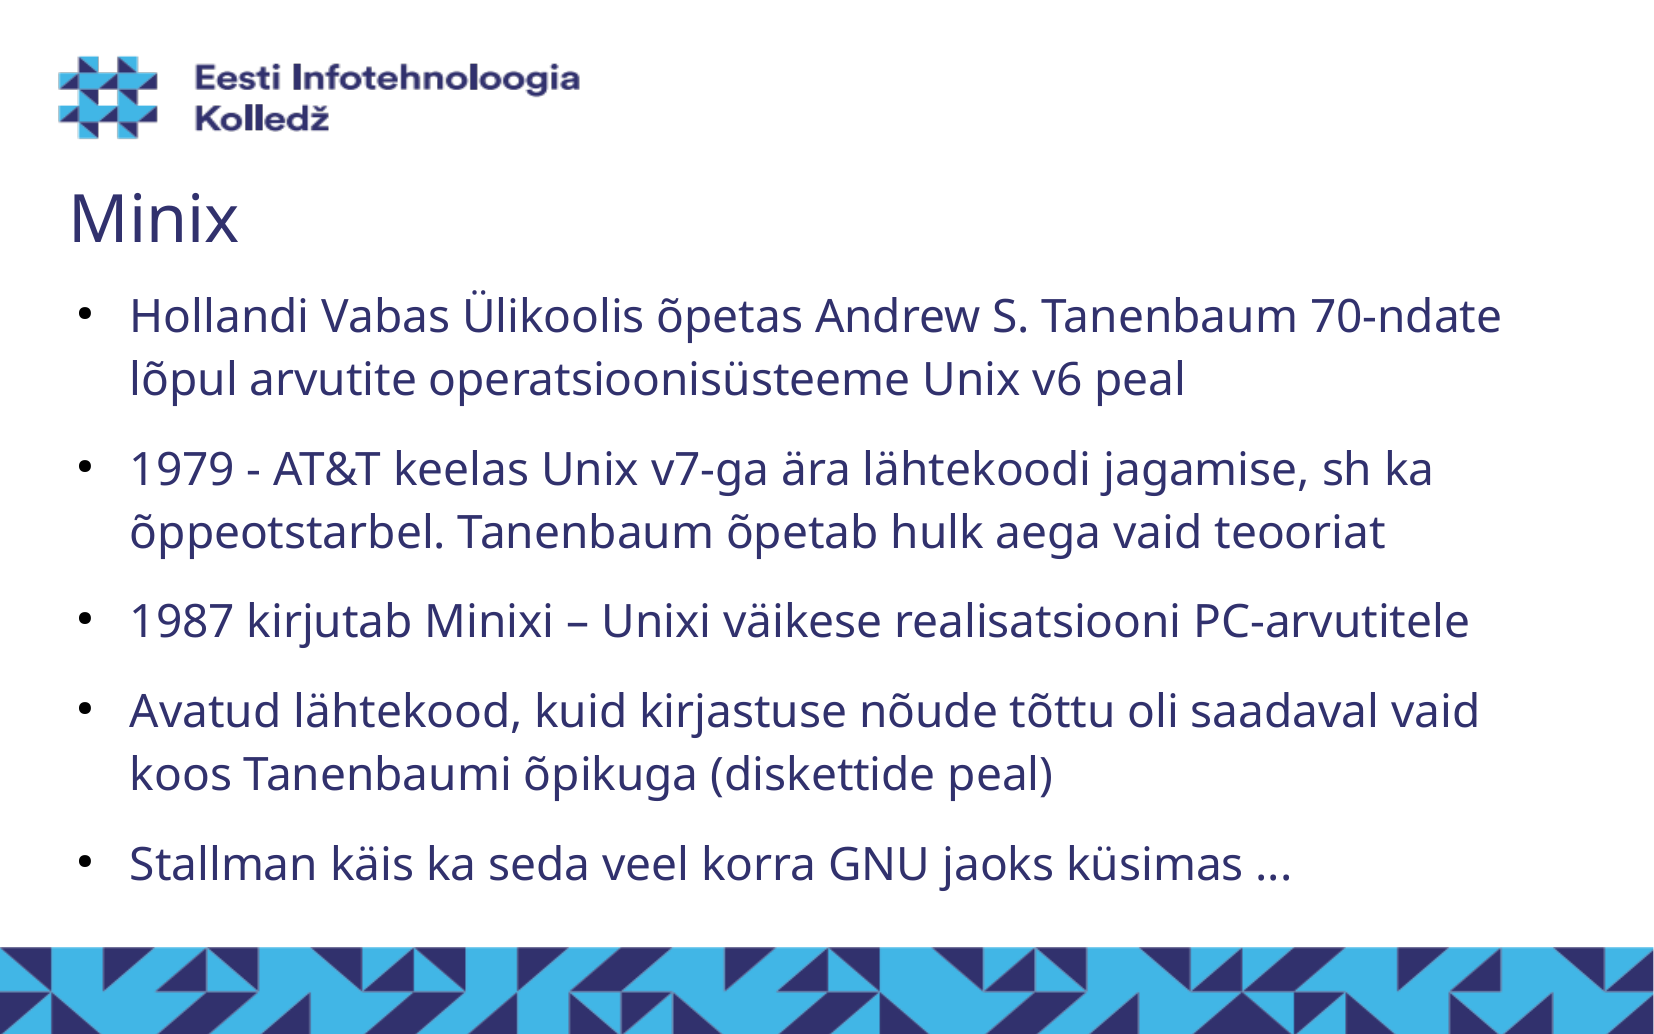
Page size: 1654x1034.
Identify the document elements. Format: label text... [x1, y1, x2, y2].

title Minix [68, 147, 1536, 283]
list Hollandi Vabas Ülikoolis õpetas Andrew S. Tanenbaum 70-ndate lõpul arvutite operatsioonisüsteeme Unix v6 peal 1979 - AT&T keelas Unix v7-ga ära lähtekoodi jagamise, sh ka õppeotstarbel. Tanenbaum õpetab hulk aega vaid teooriat 1987 kirjutab Minixi – Unixi väikese realisatsiooni PC-arvutitele Avatud lähtekood, kuid kirjastuse nõude tõttu oli saadaval vaid koos Tanenbaumi õpikuga (diskettide peal) Stallman käis ka seda veel korra GNU jaoks küsimas ... [59, 283, 1595, 936]
